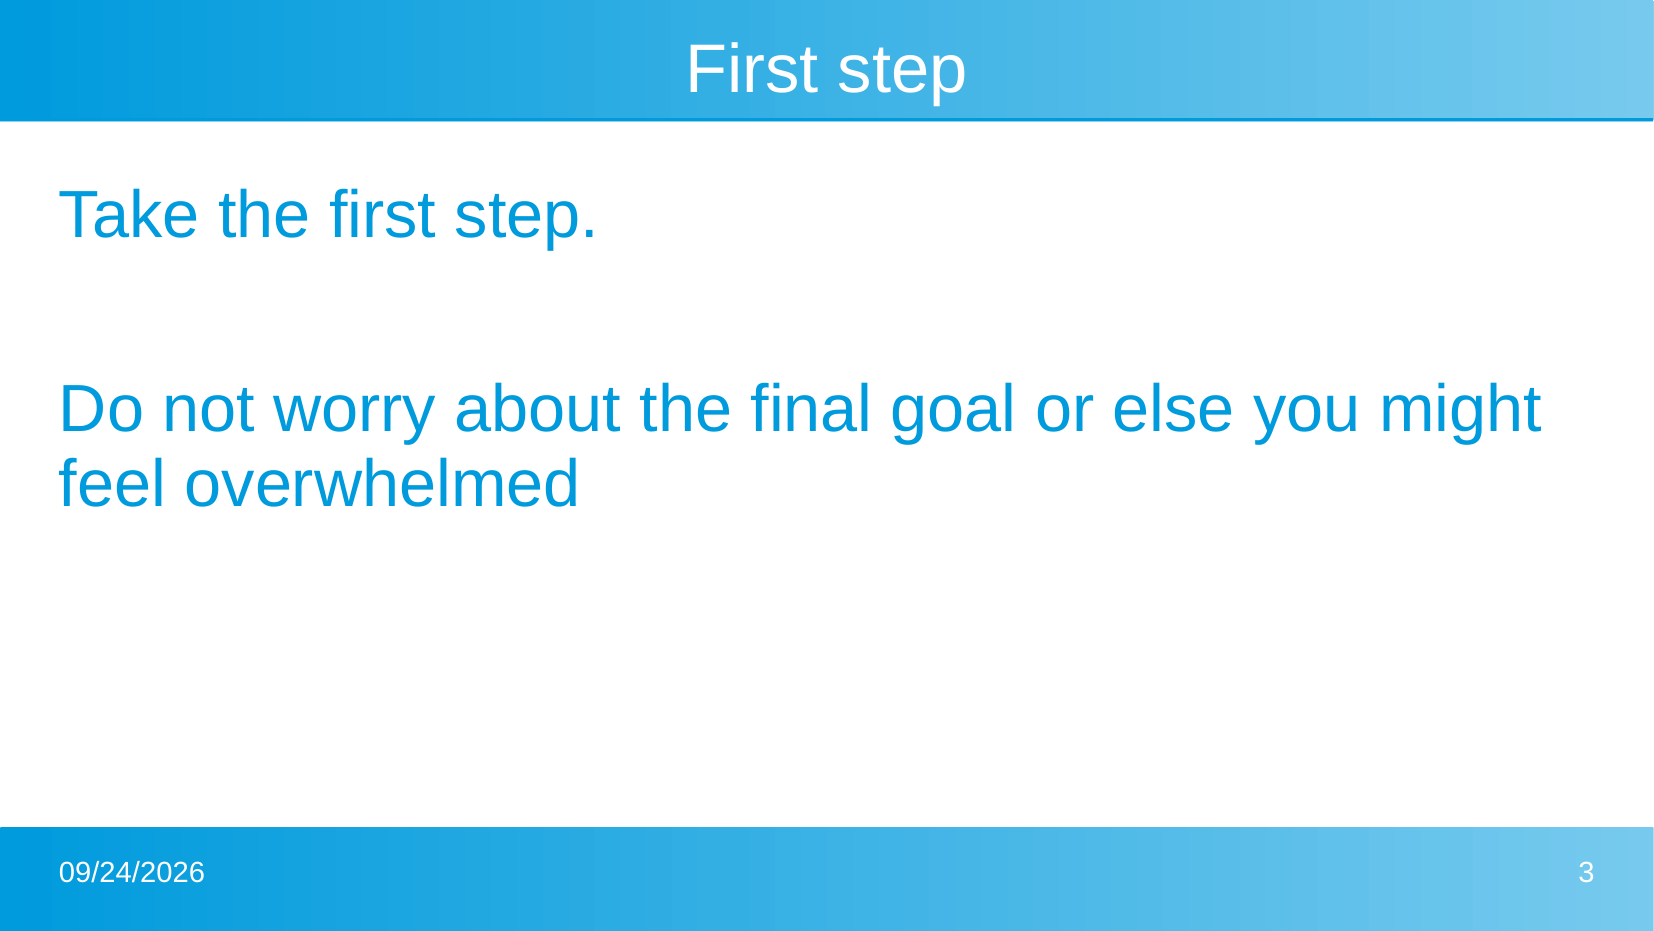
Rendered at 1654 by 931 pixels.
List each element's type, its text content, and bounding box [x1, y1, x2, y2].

list Take the first step. Do not worry about the final goal or else you might feel overwhelmed [59, 177, 1595, 768]
title First step [59, 29, 1595, 108]
